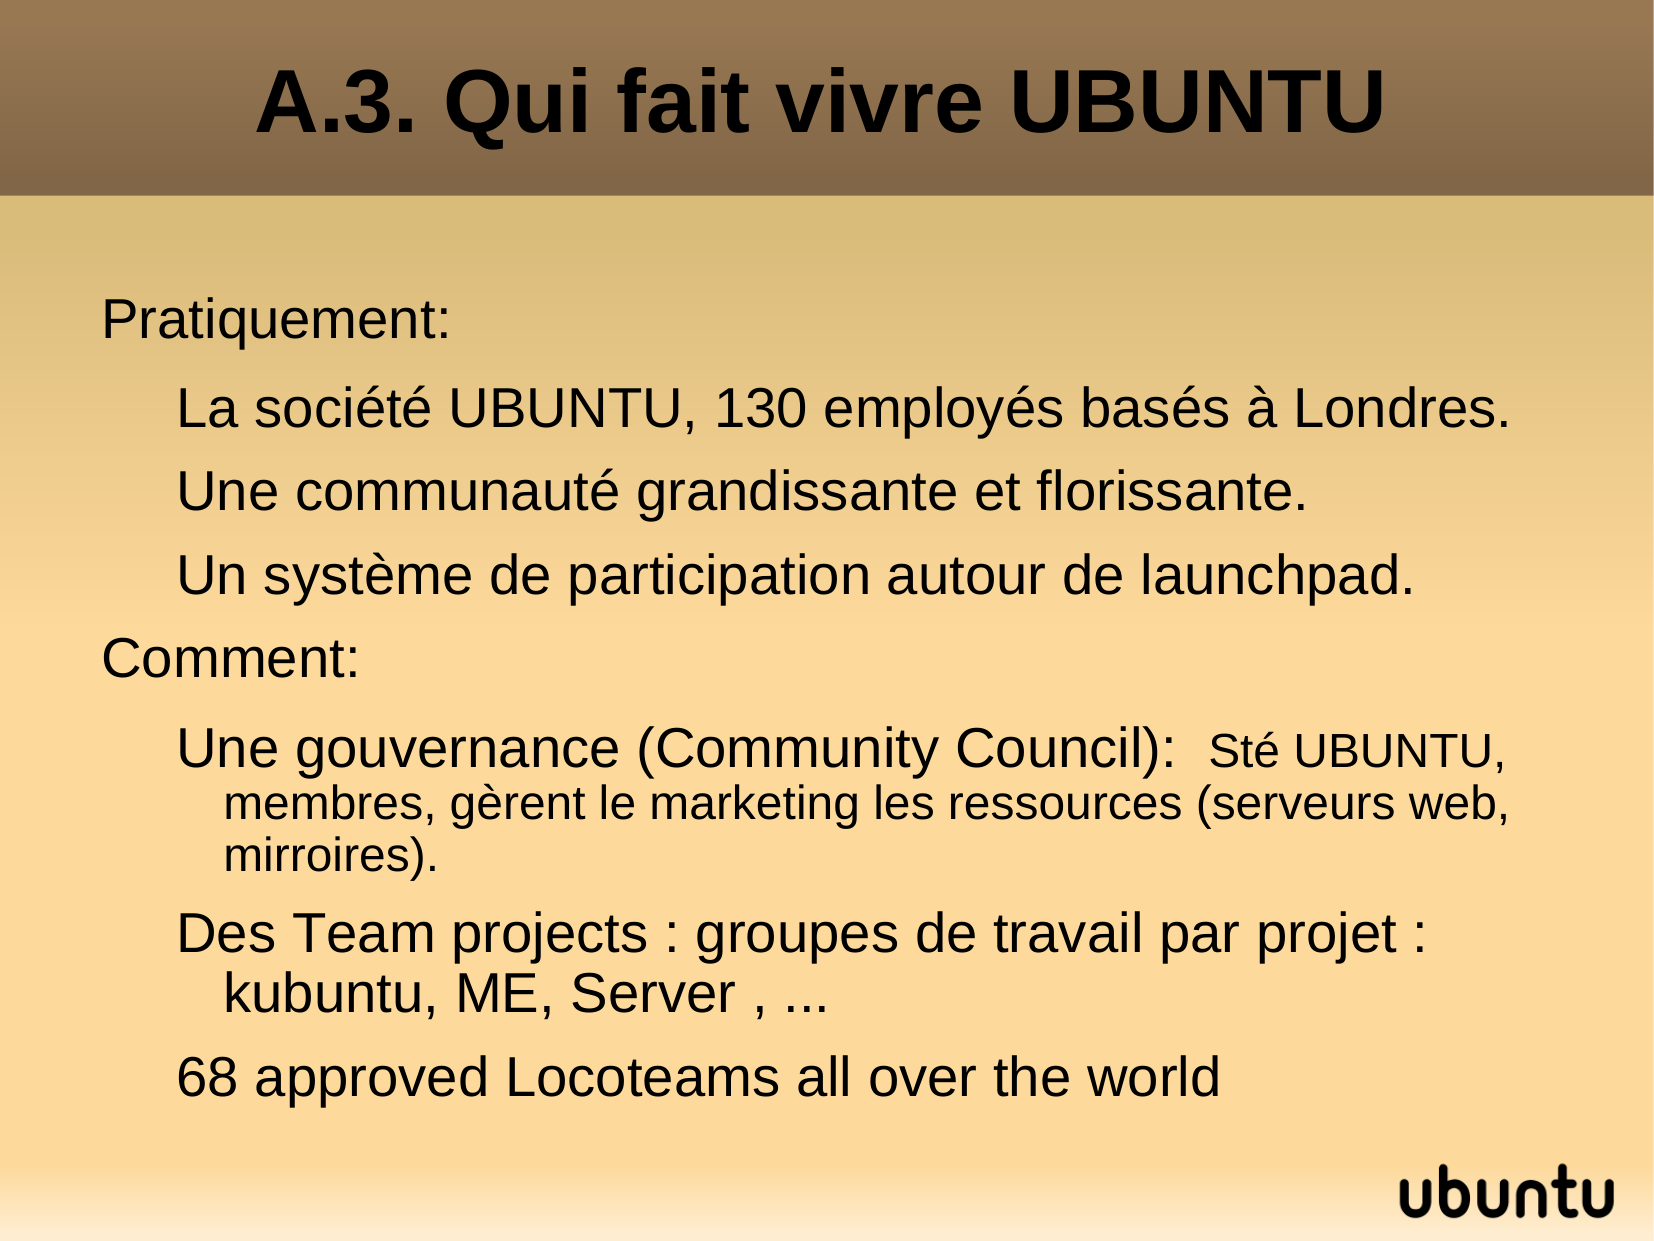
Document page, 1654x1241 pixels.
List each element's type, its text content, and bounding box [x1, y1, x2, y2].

list Pratiquement: La société UBUNTU, 130 employés basés à Londres. Une communauté grandissante et florissante. Un système de participation autour de launchpad. Comment: Une gouvernance (Community Council): Sté UBUNTU, membres, gèrent le marketing les ressources (serveurs web, mirroires). Des Team projects : groupes de travail par projet : kubuntu, ME, Server , ... 68 approved Locoteams all over the world [82, 290, 1571, 1182]
title A.3. Qui fait vivre UBUNTU [76, 7, 1565, 200]
picture [0, 0, 1654, 1241]
